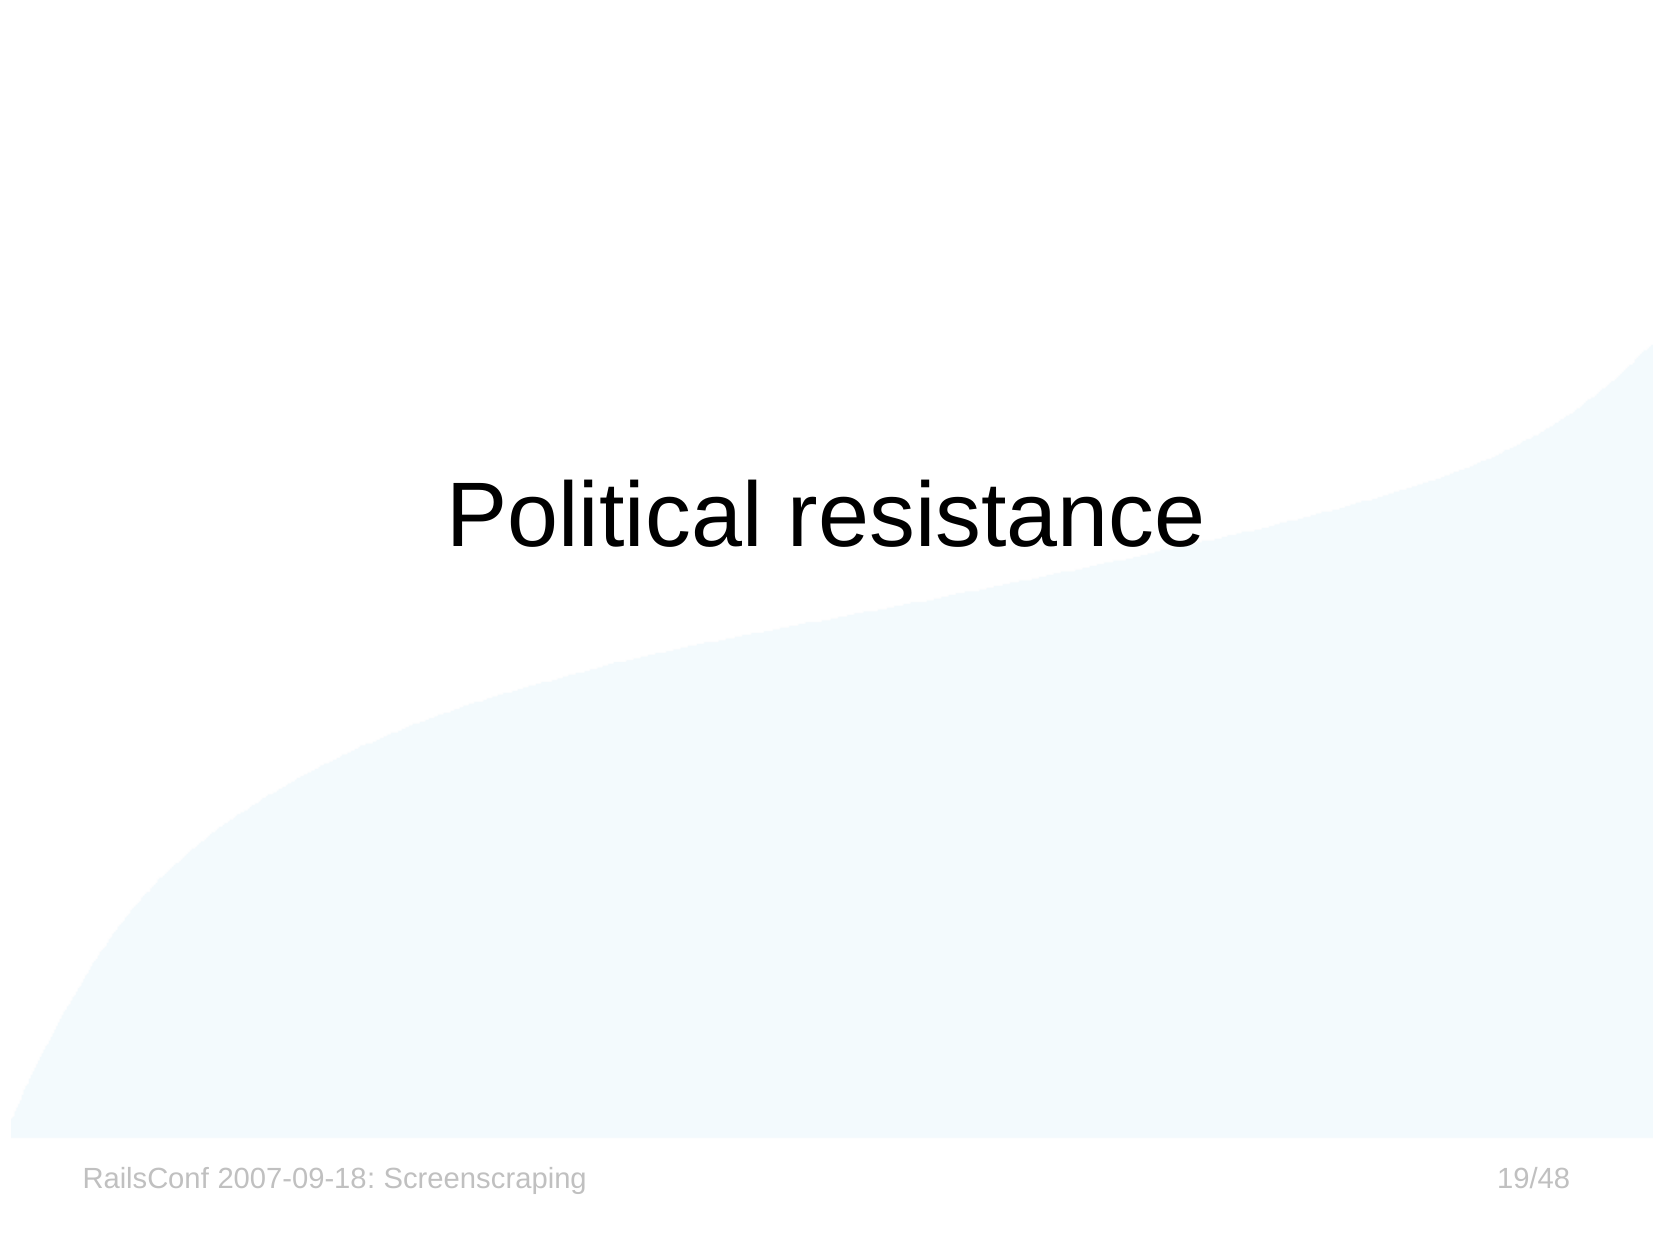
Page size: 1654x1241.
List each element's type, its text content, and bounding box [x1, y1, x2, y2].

title Political resistance [123, 385, 1530, 652]
picture [11, 0, 1653, 1231]
